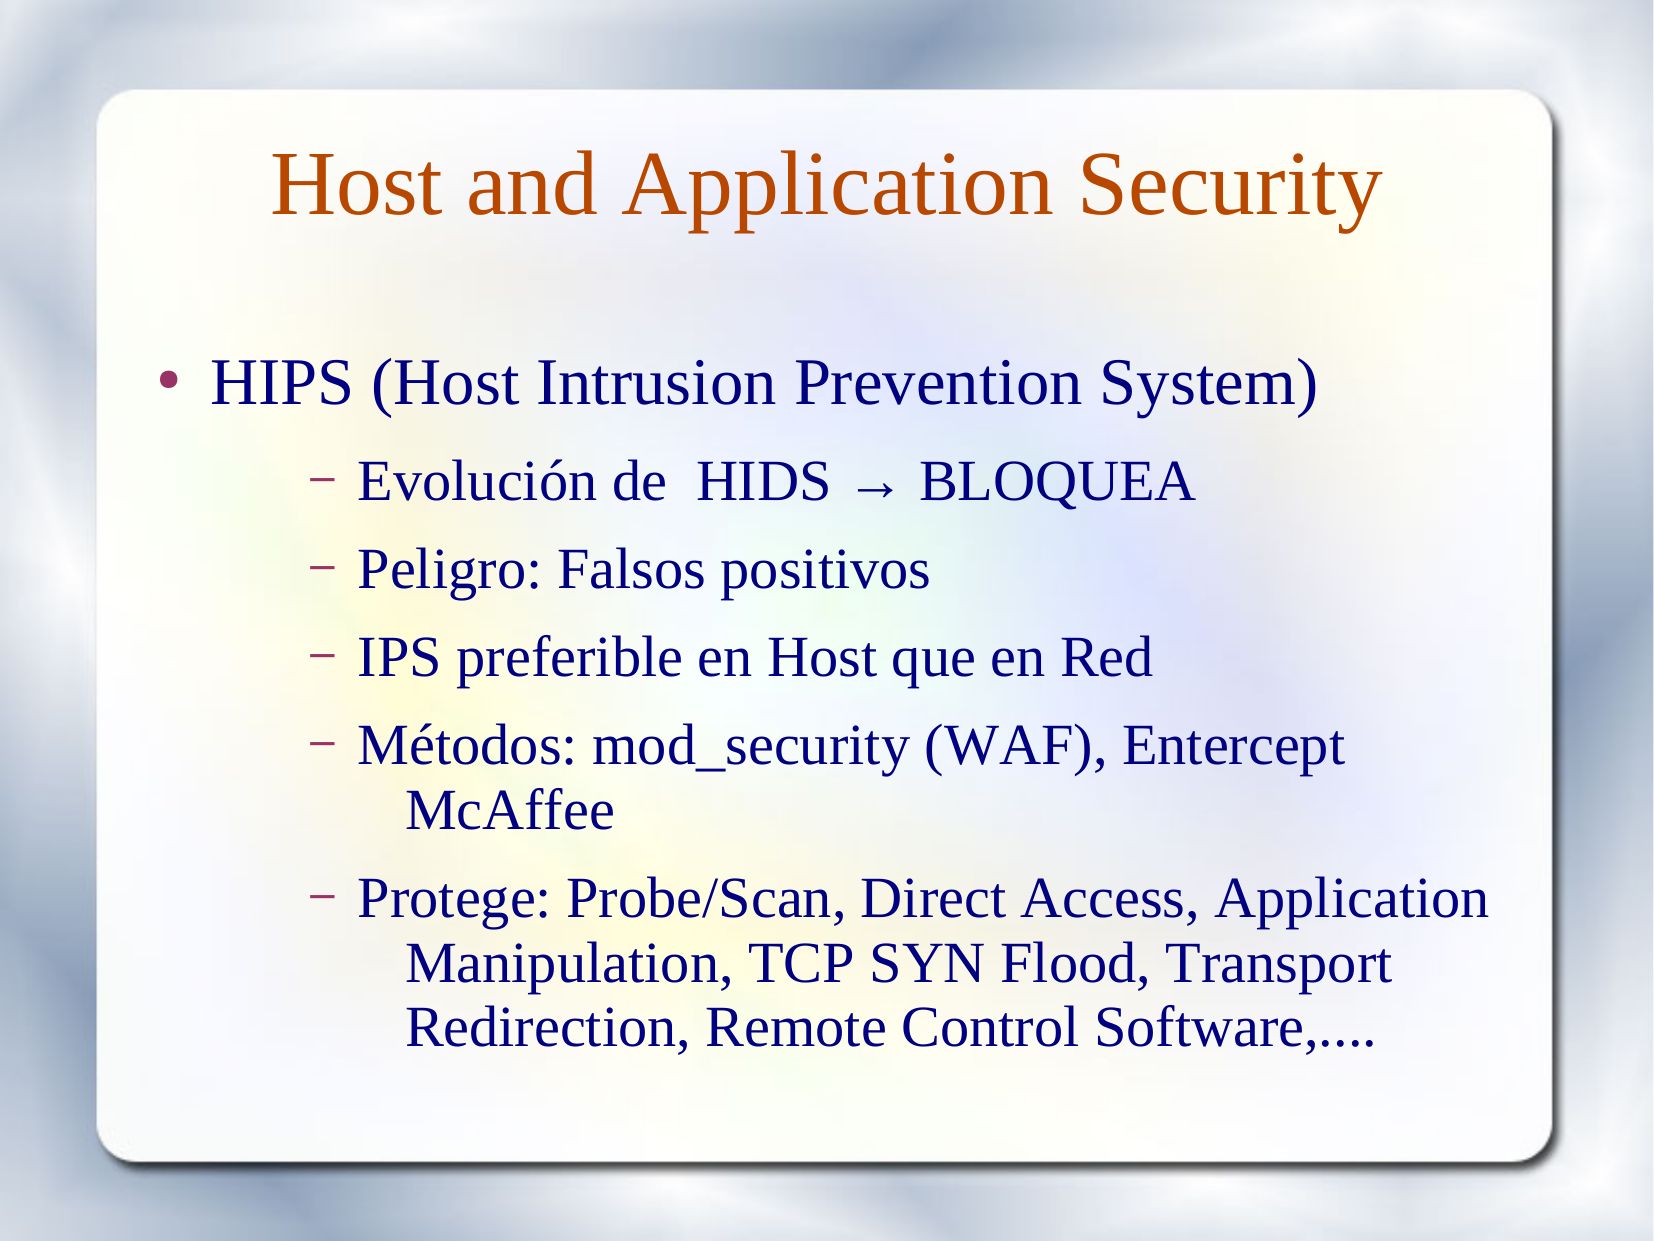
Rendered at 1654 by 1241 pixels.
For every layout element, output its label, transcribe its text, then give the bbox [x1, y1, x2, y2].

list HIPS (Host Intrusion Prevention System) Evolución de HIDS → BLOQUEA Peligro: Falsos positivos IPS preferible en Host que en Red Métodos: mod_security (WAF), Entercept McAffee Protege: Probe/Scan, Direct Access, Application Manipulation, TCP SYN Flood, Transport Redirection, Remote Control Software,.... [121, 344, 1534, 1149]
picture [0, 0, 1654, 1241]
title Host and Application Security [121, 132, 1534, 235]
